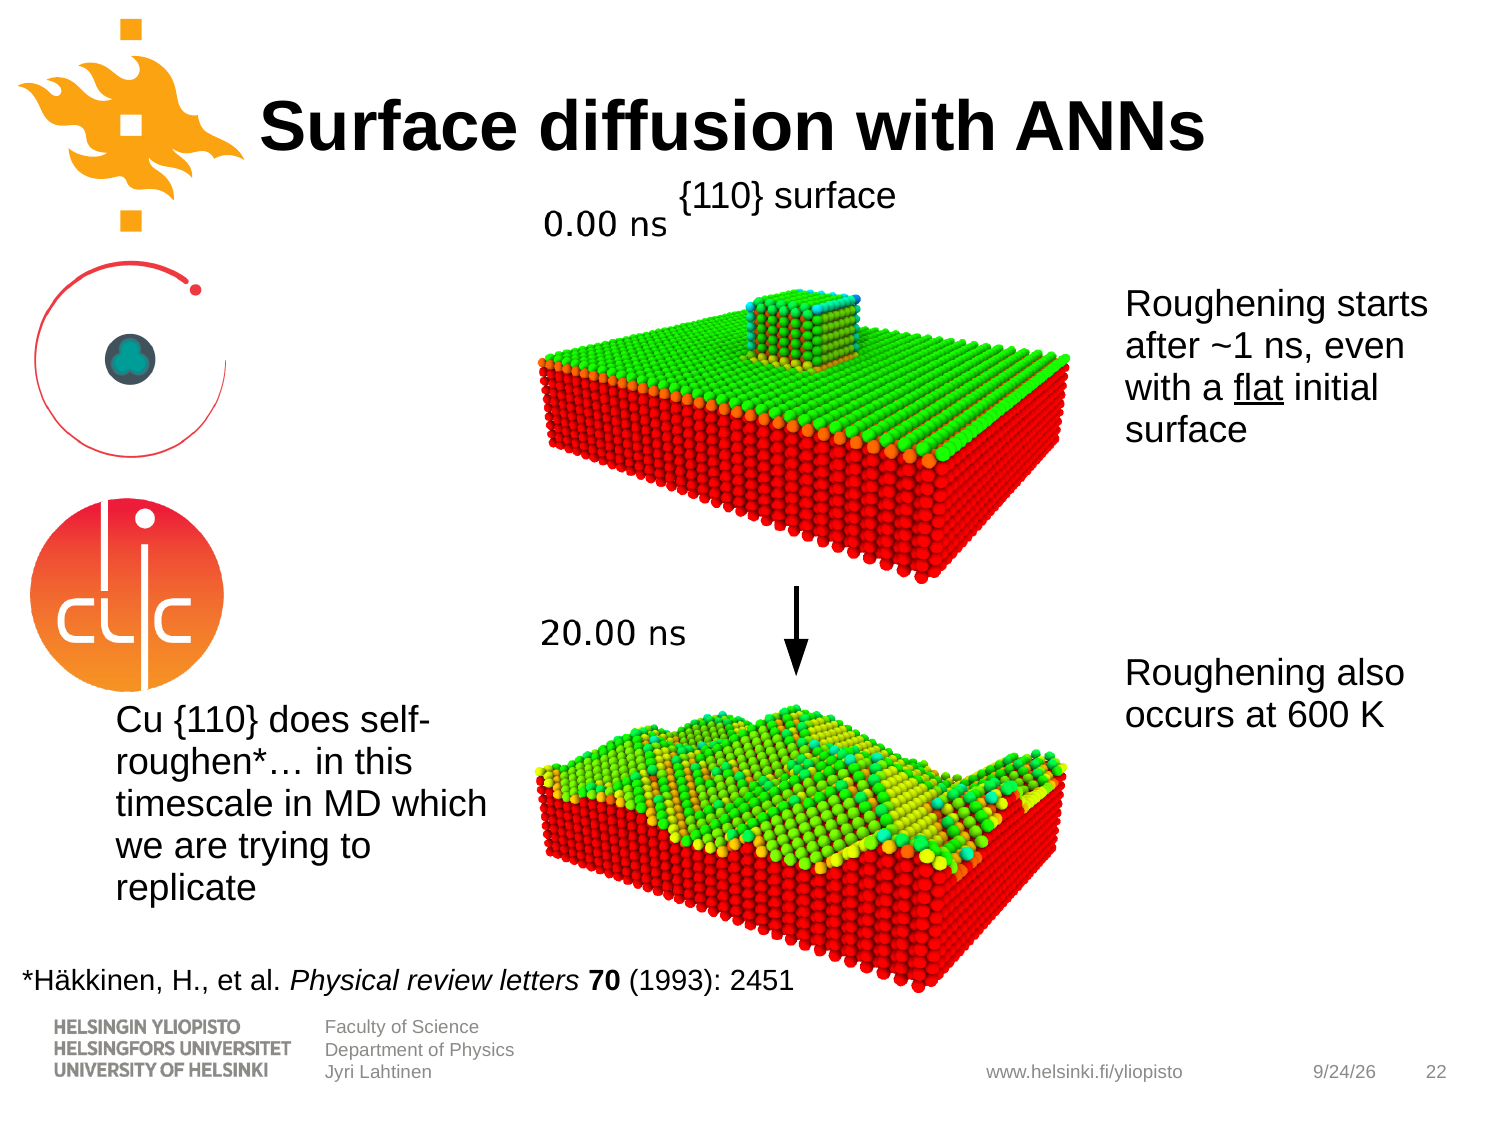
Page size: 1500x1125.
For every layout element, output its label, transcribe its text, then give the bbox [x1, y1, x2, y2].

text_box Roughening also occurs at 600 K [1110, 644, 1420, 743]
text_box Roughening starts after ~1 ns, even with a flat initial surface [1110, 275, 1444, 458]
picture [531, 605, 1072, 1011]
slide_number 5/24/18 [1230, 1011, 1376, 1083]
picture [534, 196, 1075, 602]
title Surface diffusion with ANNs [259, 30, 1447, 214]
text_box *Häkkinen, H., et al. Physical review letters 70 (1993): 2451 [7, 956, 819, 1004]
picture [0, 255, 272, 740]
picture [53, 1017, 292, 1079]
slide_number <number> [1376, 1011, 1447, 1083]
text_box {110} surface [664, 166, 915, 224]
footer Faculty of Science Department of Physics Jyri Lahtinen [324, 1011, 750, 1083]
text_box Cu {110} does self- roughen*… in this timescale in MD which we are trying to replicate [100, 691, 503, 917]
